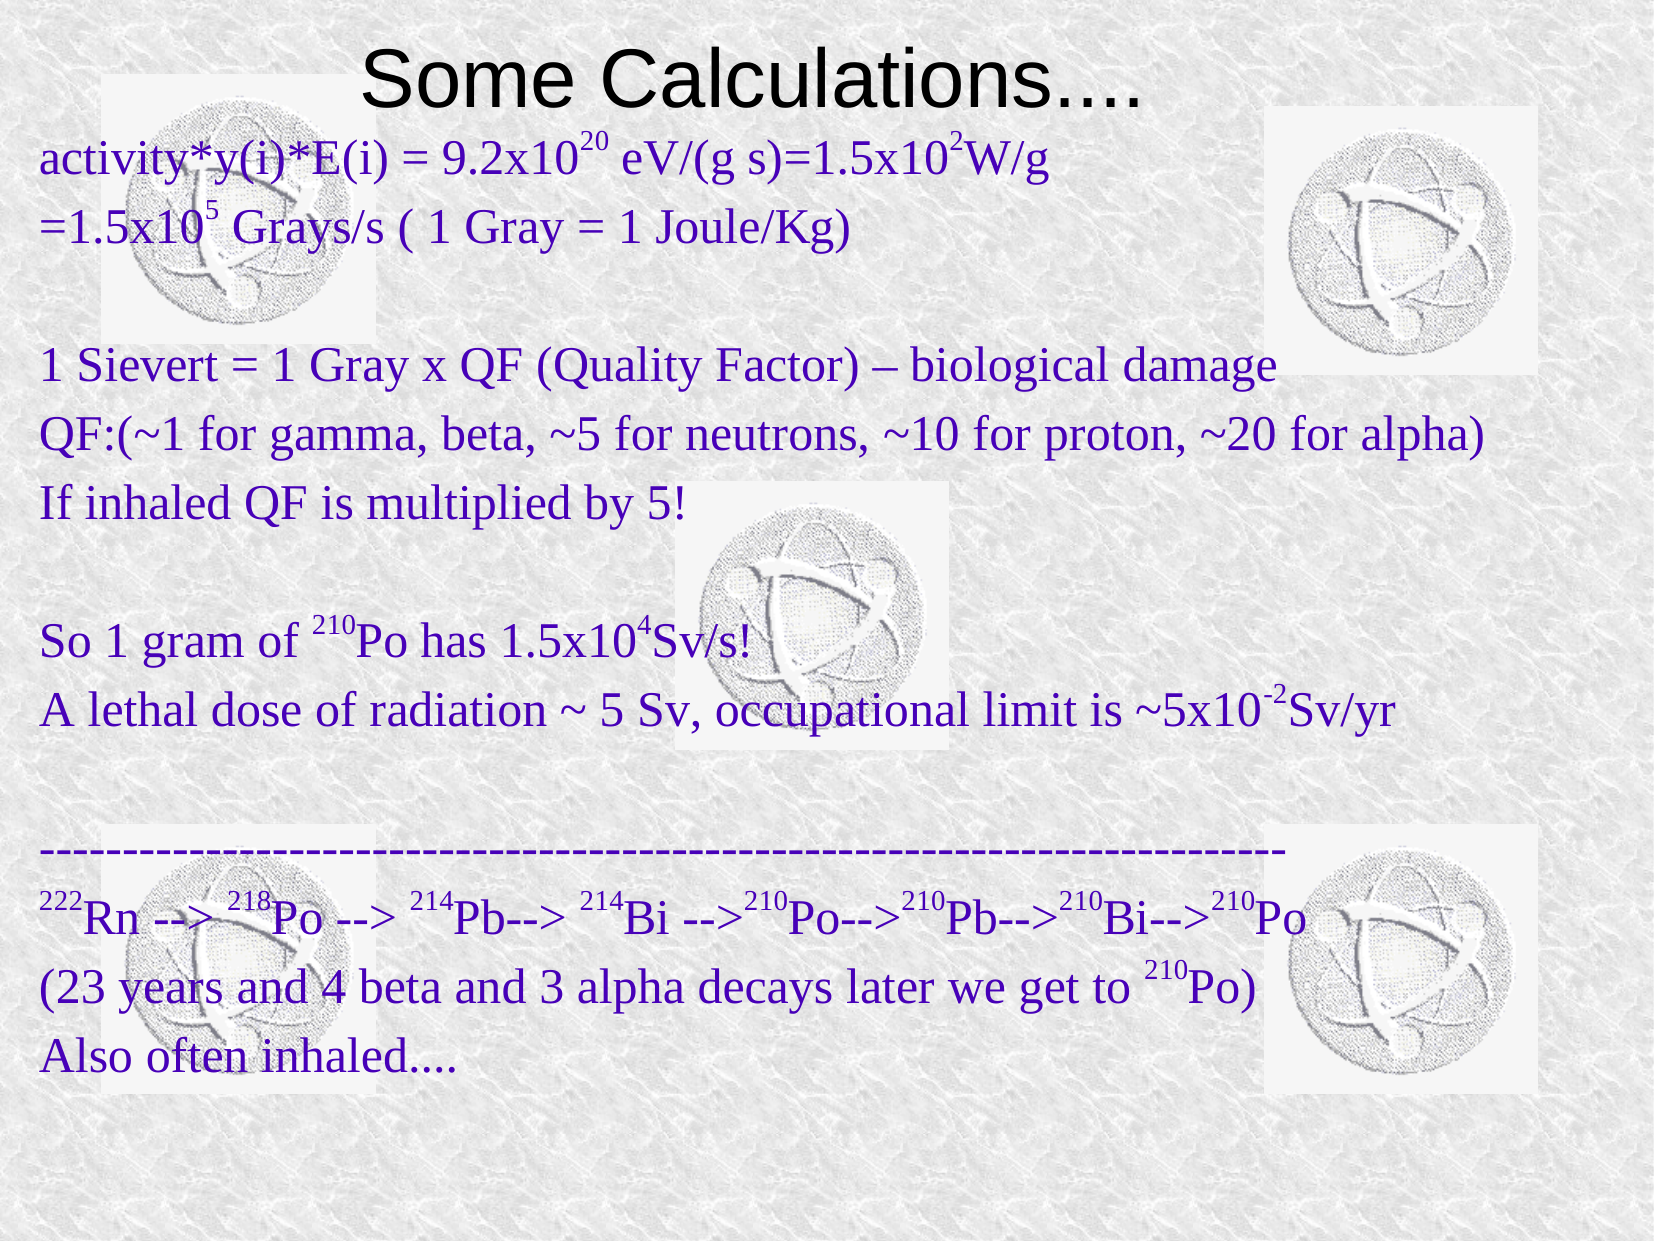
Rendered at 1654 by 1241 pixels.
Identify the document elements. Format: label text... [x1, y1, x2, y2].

chart [37, 59, 1644, 1126]
text_box Some Calculations.... [337, 16, 1170, 171]
picture [0, 0, 1654, 1241]
